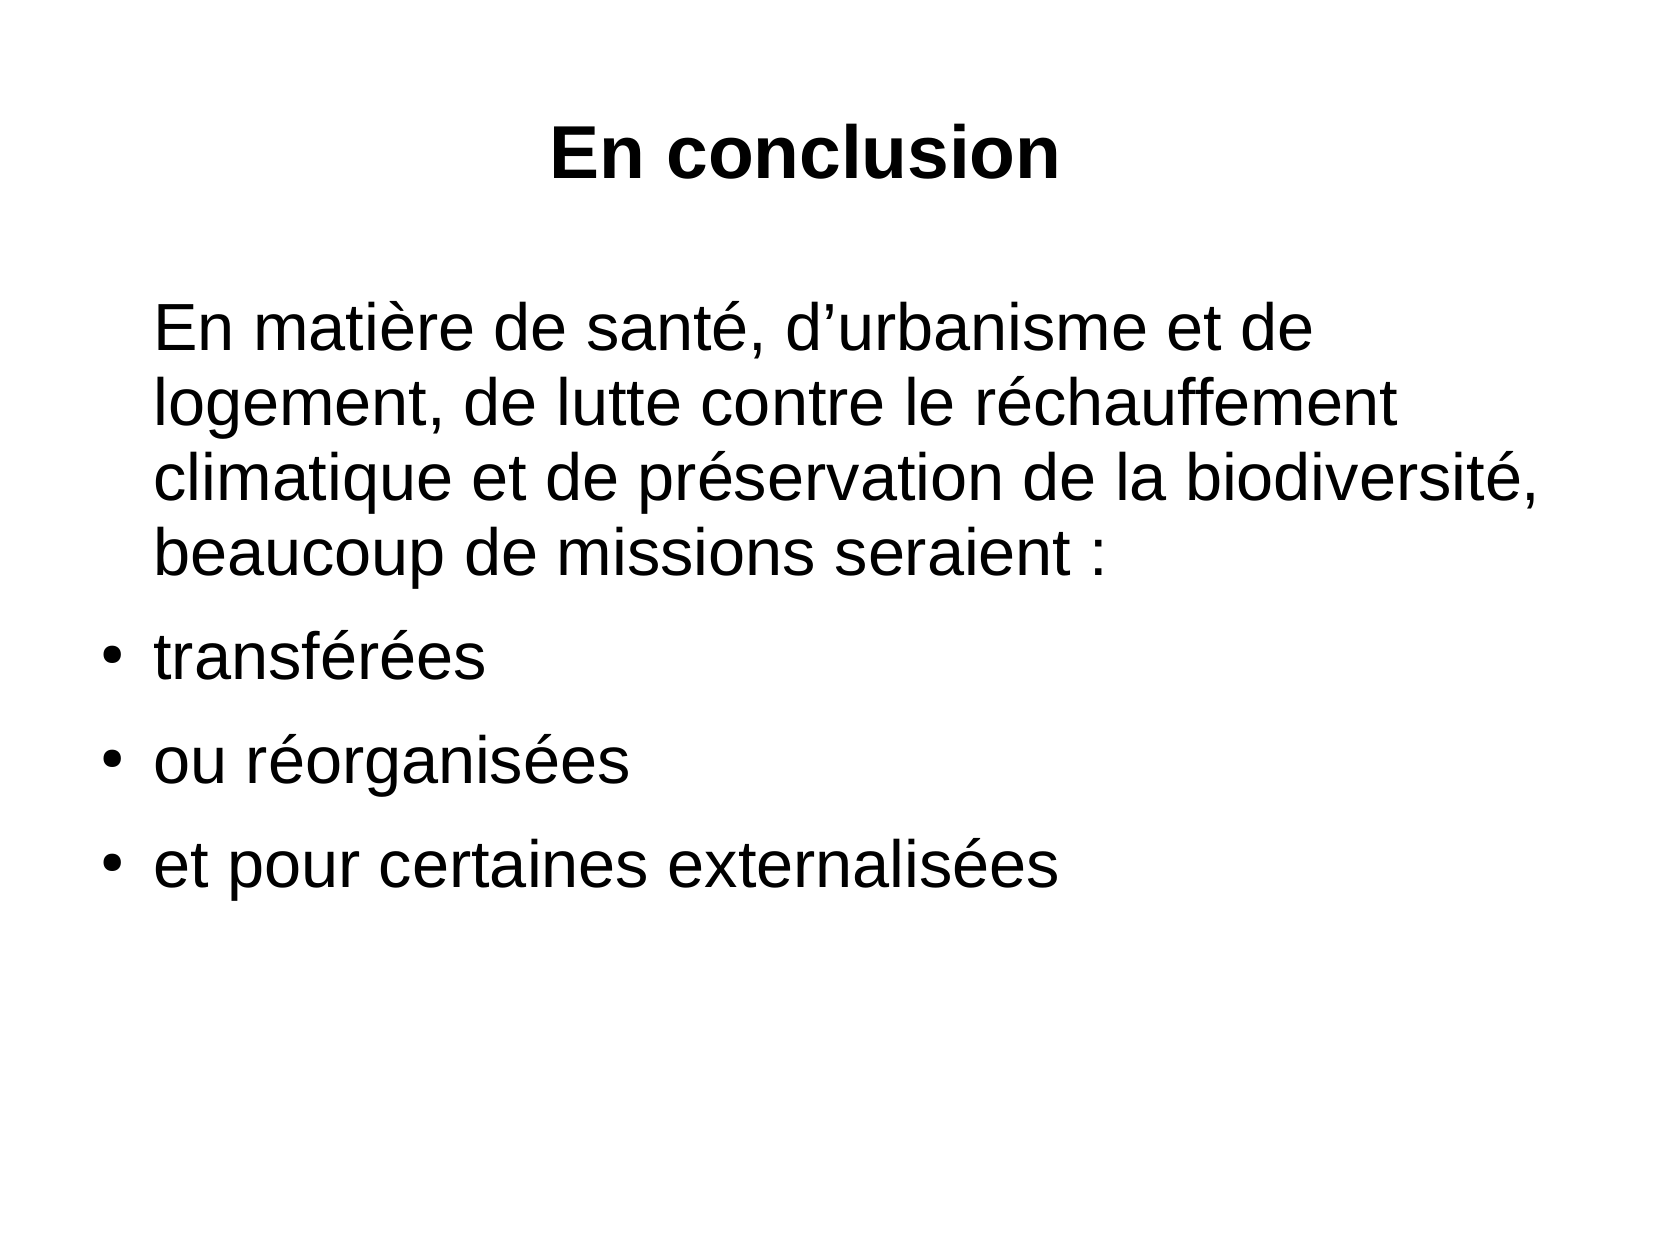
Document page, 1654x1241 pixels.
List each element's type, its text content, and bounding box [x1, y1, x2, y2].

title En conclusion [82, 49, 1571, 257]
list En matière de santé, d’urbanisme et de logement, de lutte contre le réchauffement climatique et de préservation de la biodiversité, beaucoup de missions seraient : transférées ou réorganisées et pour certaines externalisées [82, 290, 1571, 1010]
